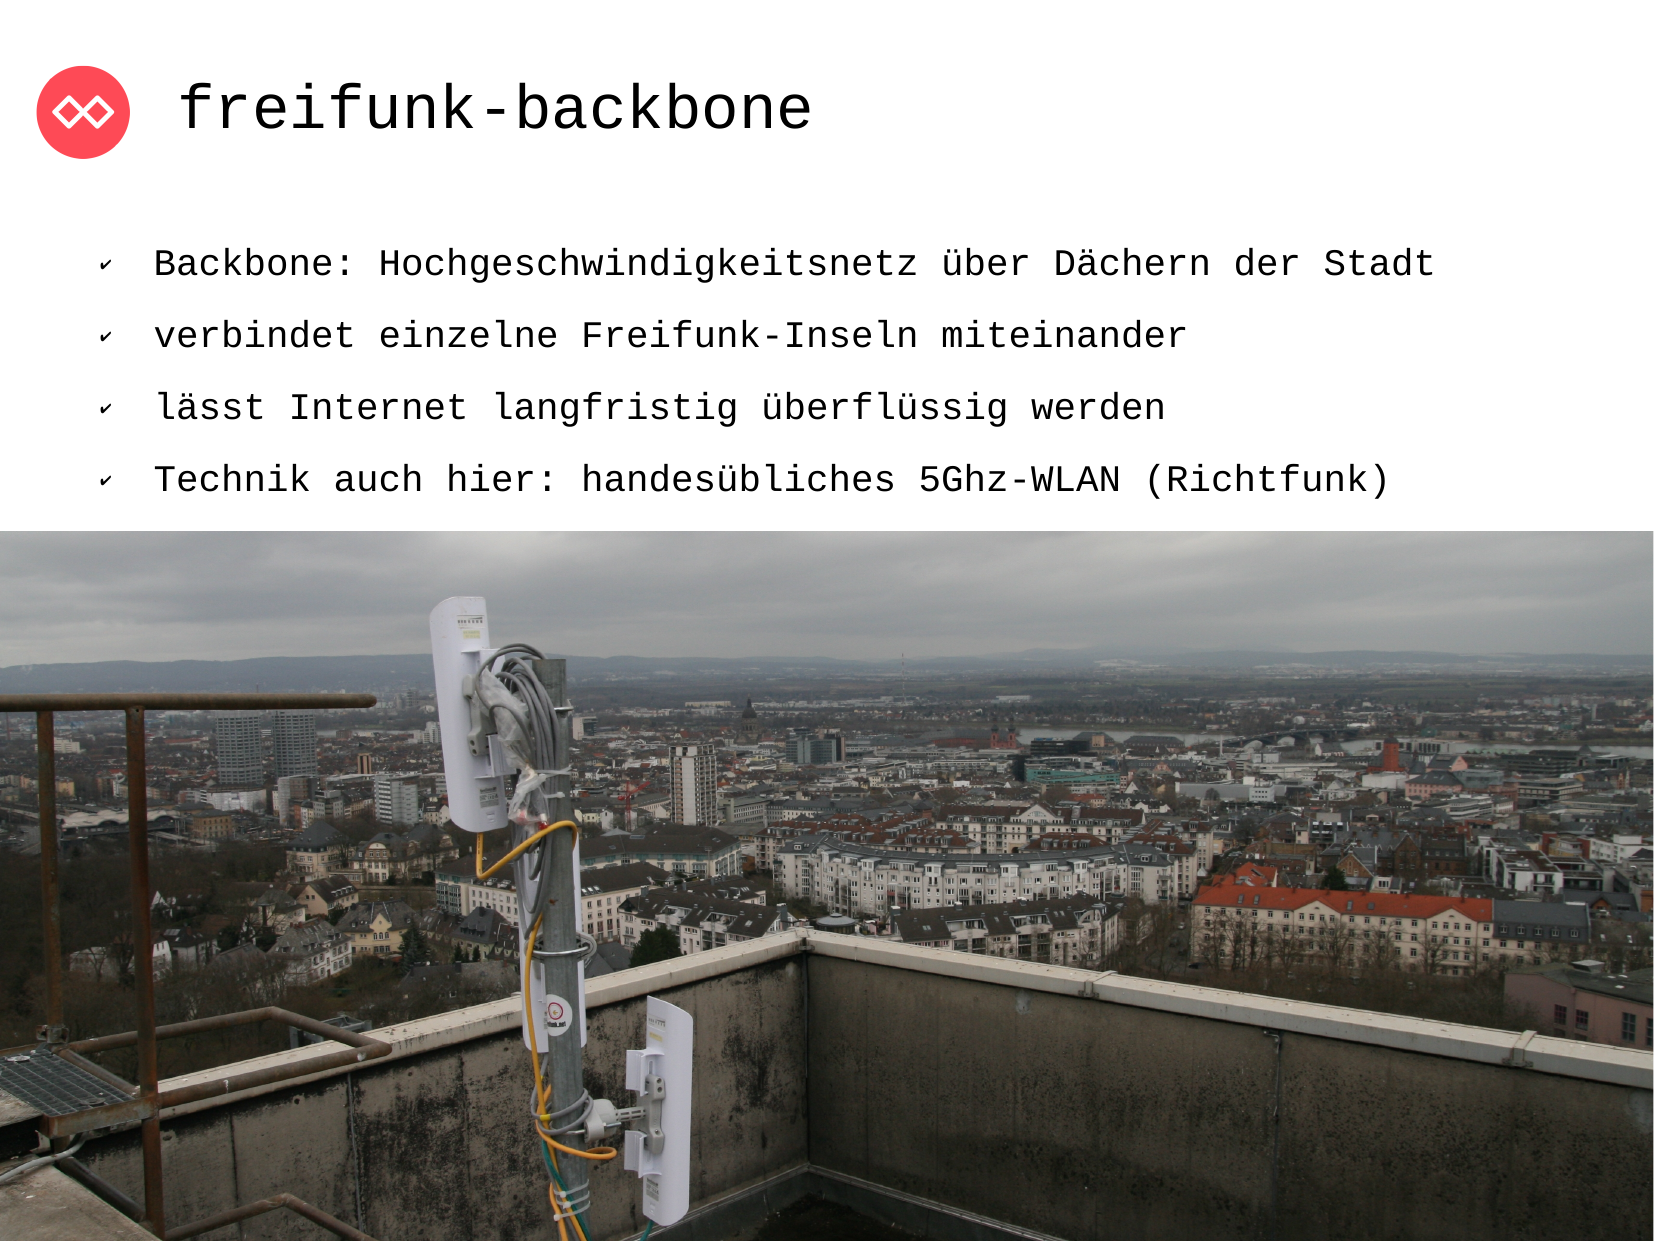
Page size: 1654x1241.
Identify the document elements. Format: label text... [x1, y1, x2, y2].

title freifunk-backbone [177, 8, 1465, 216]
picture [17, 46, 149, 178]
picture [0, 531, 1654, 1241]
list Backbone: Hochgeschwindigkeitsnetz über Dächern der Stadt verbindet einzelne Freifunk-Inseln miteinander lässt Internet langfristig überflüssig werden Technik auch hier: handesübliches 5Ghz-WLAN (Richtfunk) [82, 244, 1565, 502]
